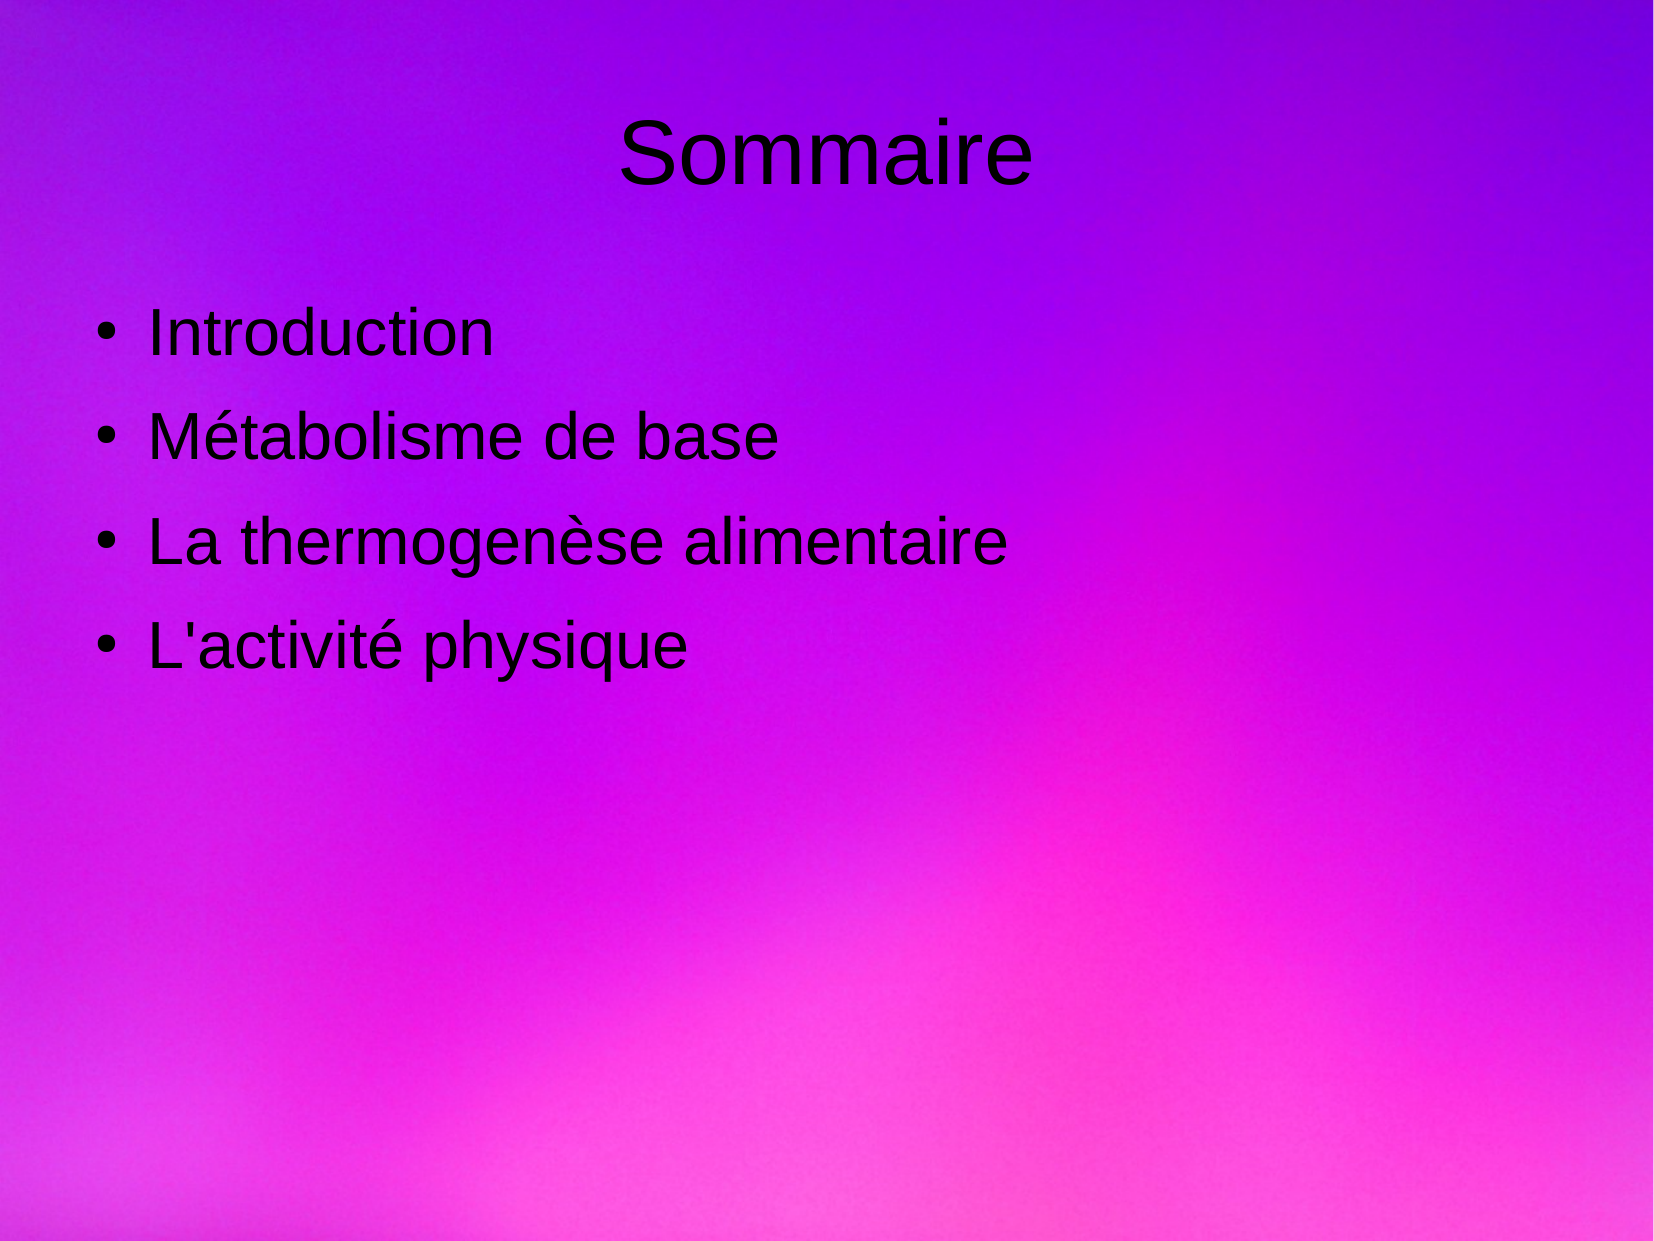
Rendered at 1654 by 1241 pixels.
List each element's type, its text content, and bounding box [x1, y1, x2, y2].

title Sommaire [82, 49, 1571, 257]
list Introduction Métabolisme de base La thermogenèse alimentaire L'activité physique [76, 295, 1565, 1114]
picture [0, 0, 1654, 1241]
